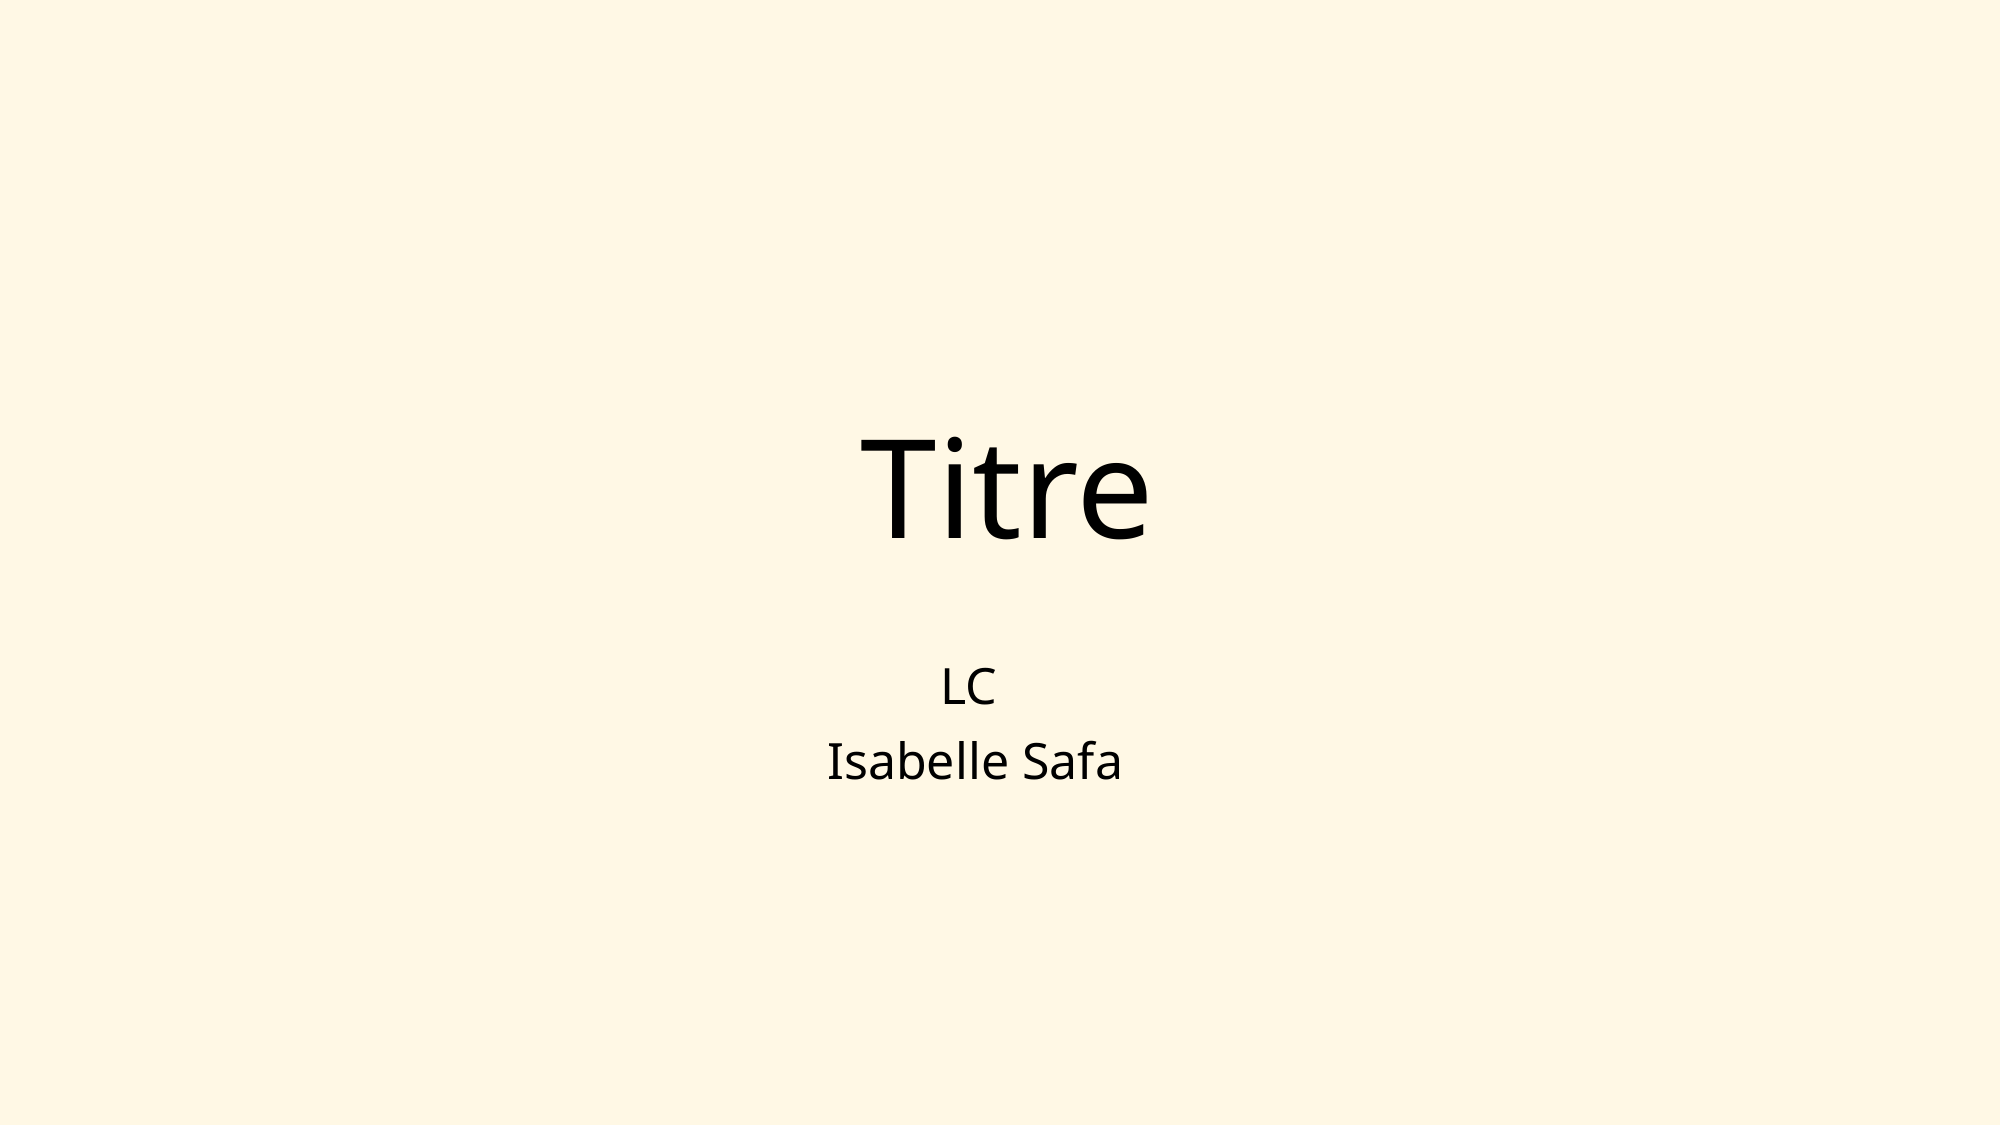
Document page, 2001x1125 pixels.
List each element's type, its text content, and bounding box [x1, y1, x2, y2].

subtitle LC Isabelle Safa [225, 654, 1726, 926]
title Titre [123, 184, 1892, 576]
